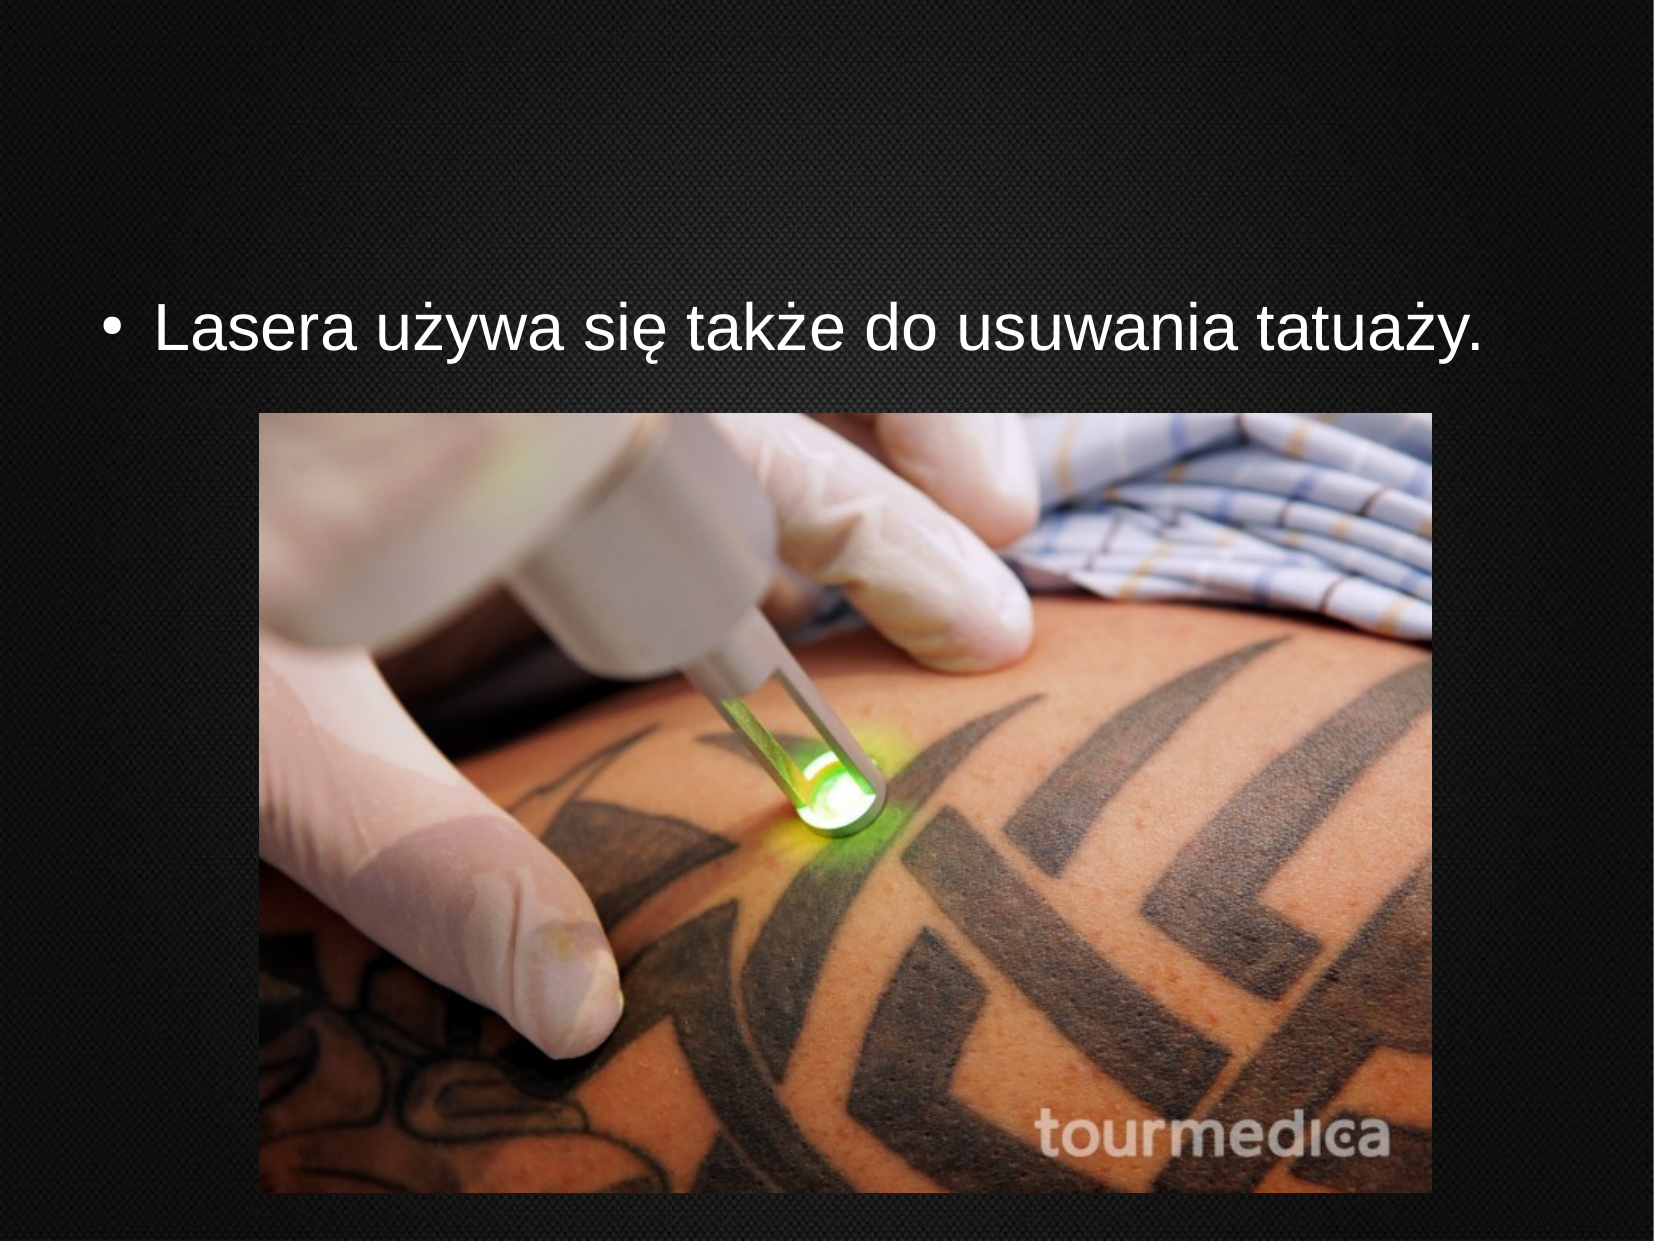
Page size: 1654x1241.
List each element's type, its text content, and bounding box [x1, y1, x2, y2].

picture [0, 0, 1654, 1241]
list Lasera używa się także do usuwania tatuaży. [82, 290, 1571, 1010]
